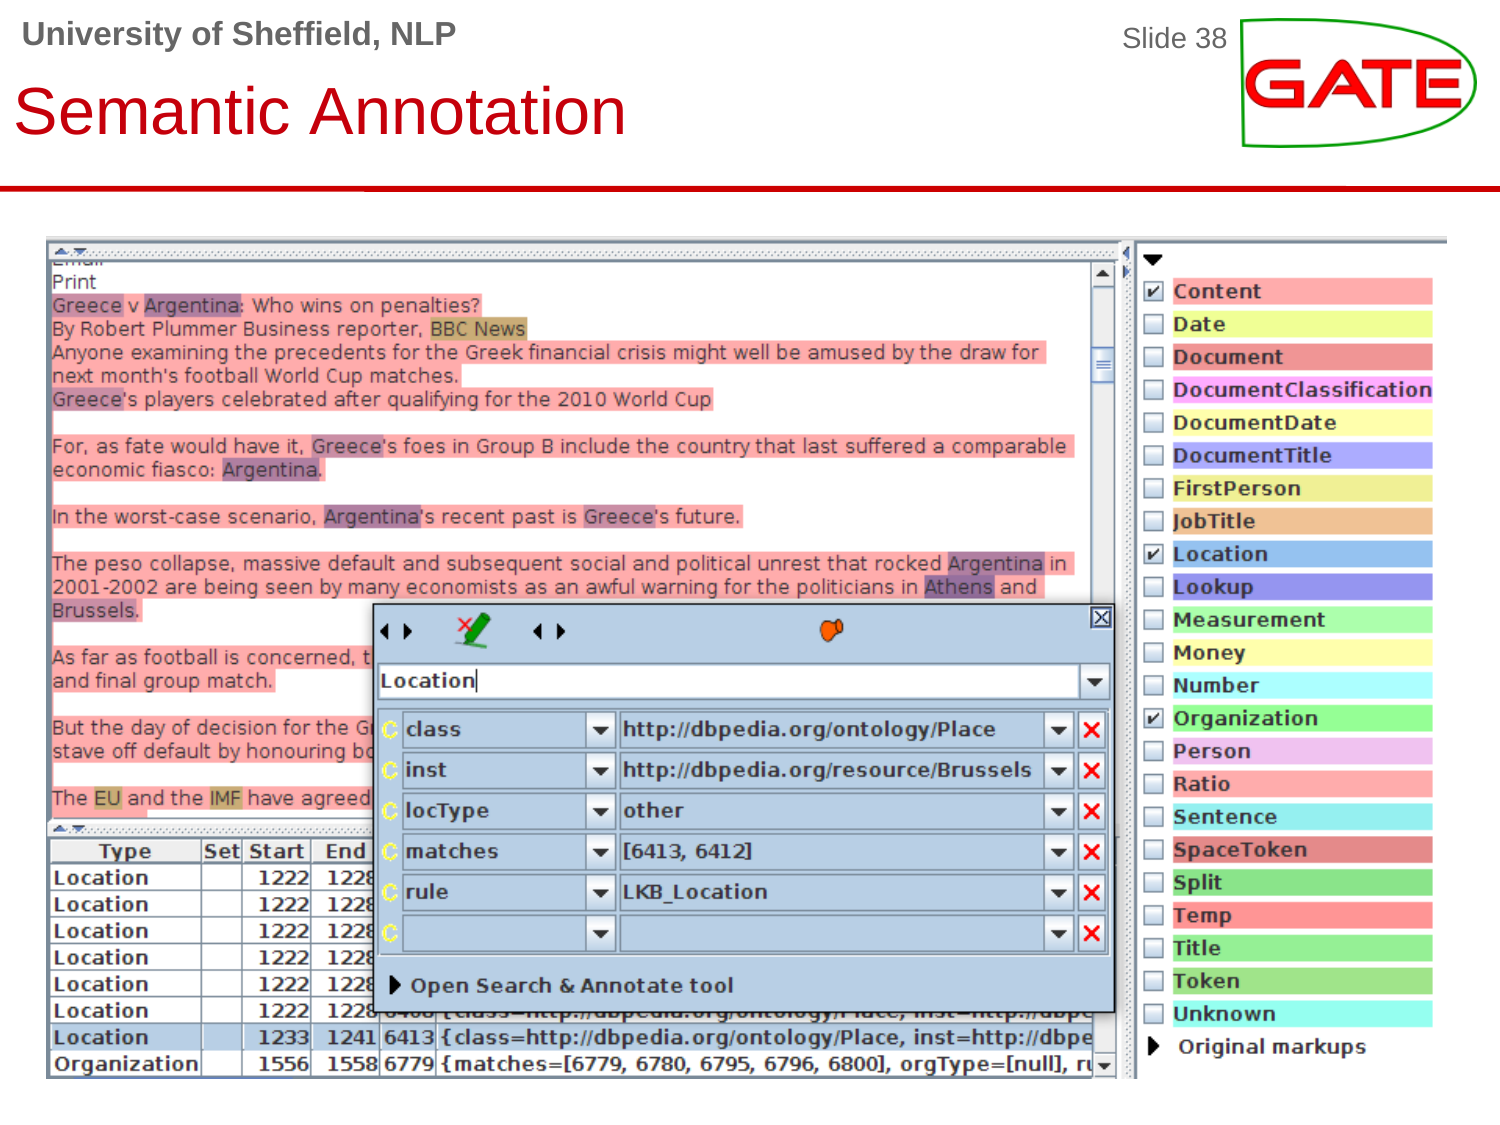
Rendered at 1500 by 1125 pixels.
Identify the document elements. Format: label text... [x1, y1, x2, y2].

title Semantic Annotation [13, 23, 1252, 202]
picture [46, 236, 1447, 1079]
picture [1240, 18, 1477, 148]
